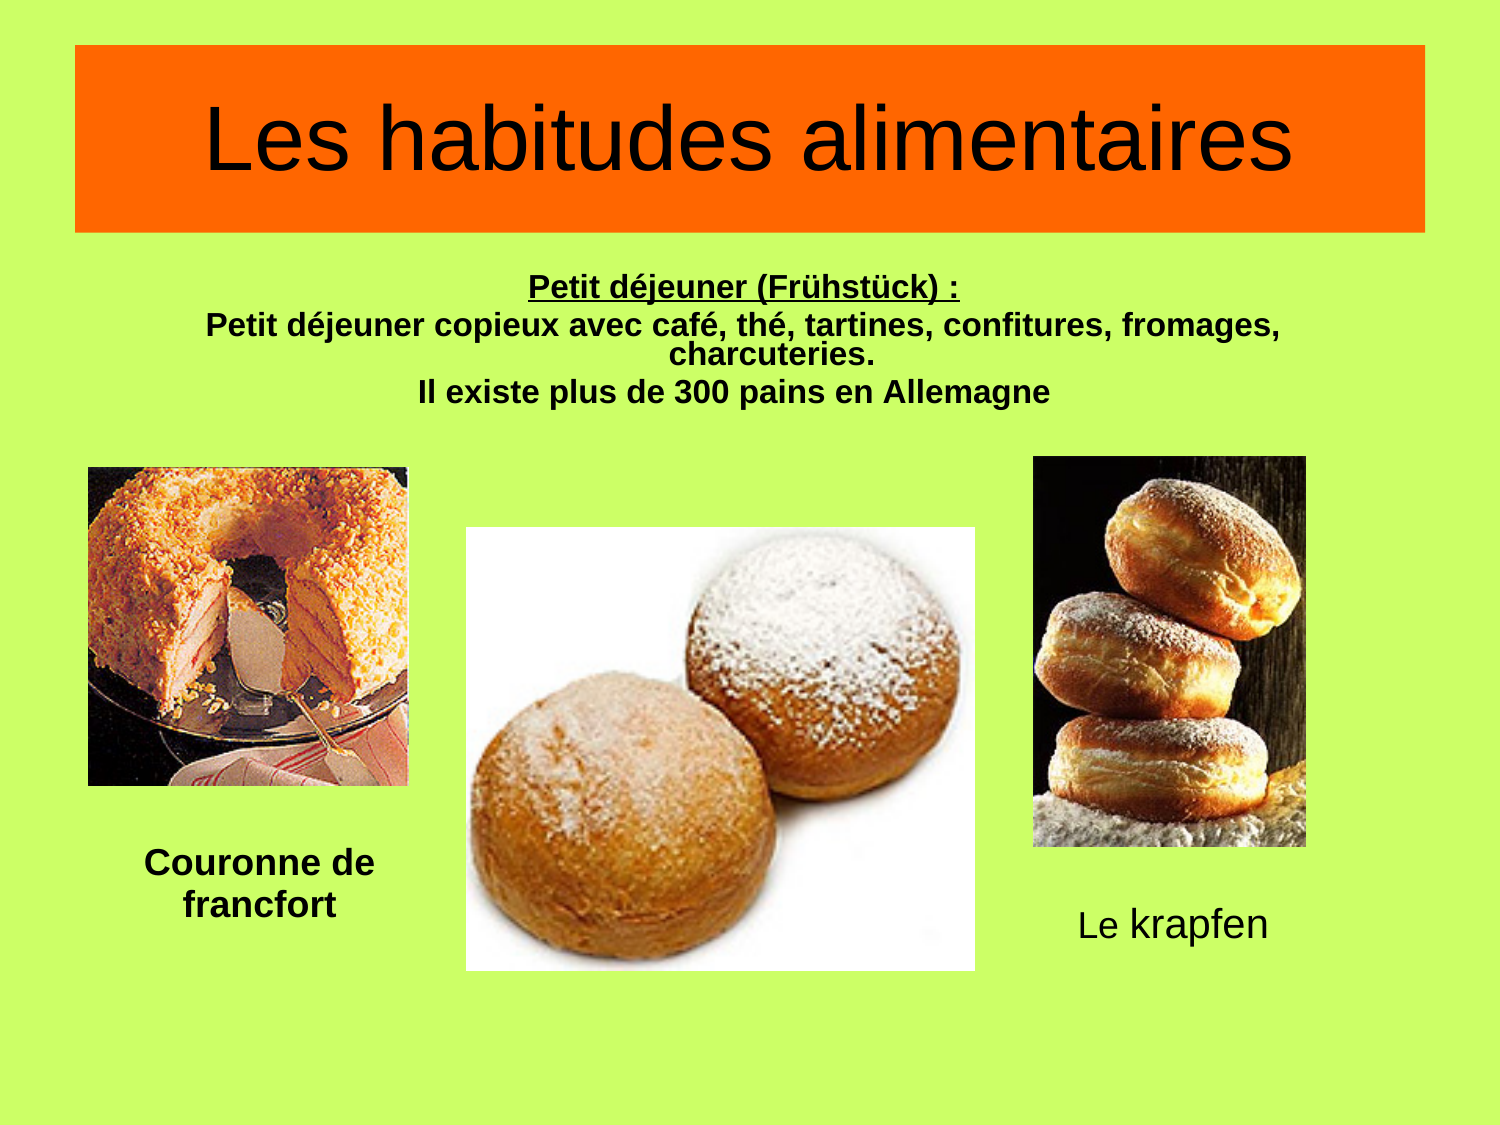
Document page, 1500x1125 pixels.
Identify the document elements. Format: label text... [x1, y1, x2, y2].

list Petit déjeuner (Frühstück) : Petit déjeuner copieux avec café, thé, tartines, confitures, fromages, charcuteries. Il existe plus de 300 pains en Allemagne [100, 267, 1388, 467]
picture [466, 527, 975, 971]
picture [1033, 456, 1306, 847]
text_box Couronne de francfort [100, 834, 420, 934]
title Les habitudes alimentaires [75, 45, 1426, 233]
text_box Le krapfen [891, 893, 1329, 956]
picture [88, 467, 409, 786]
